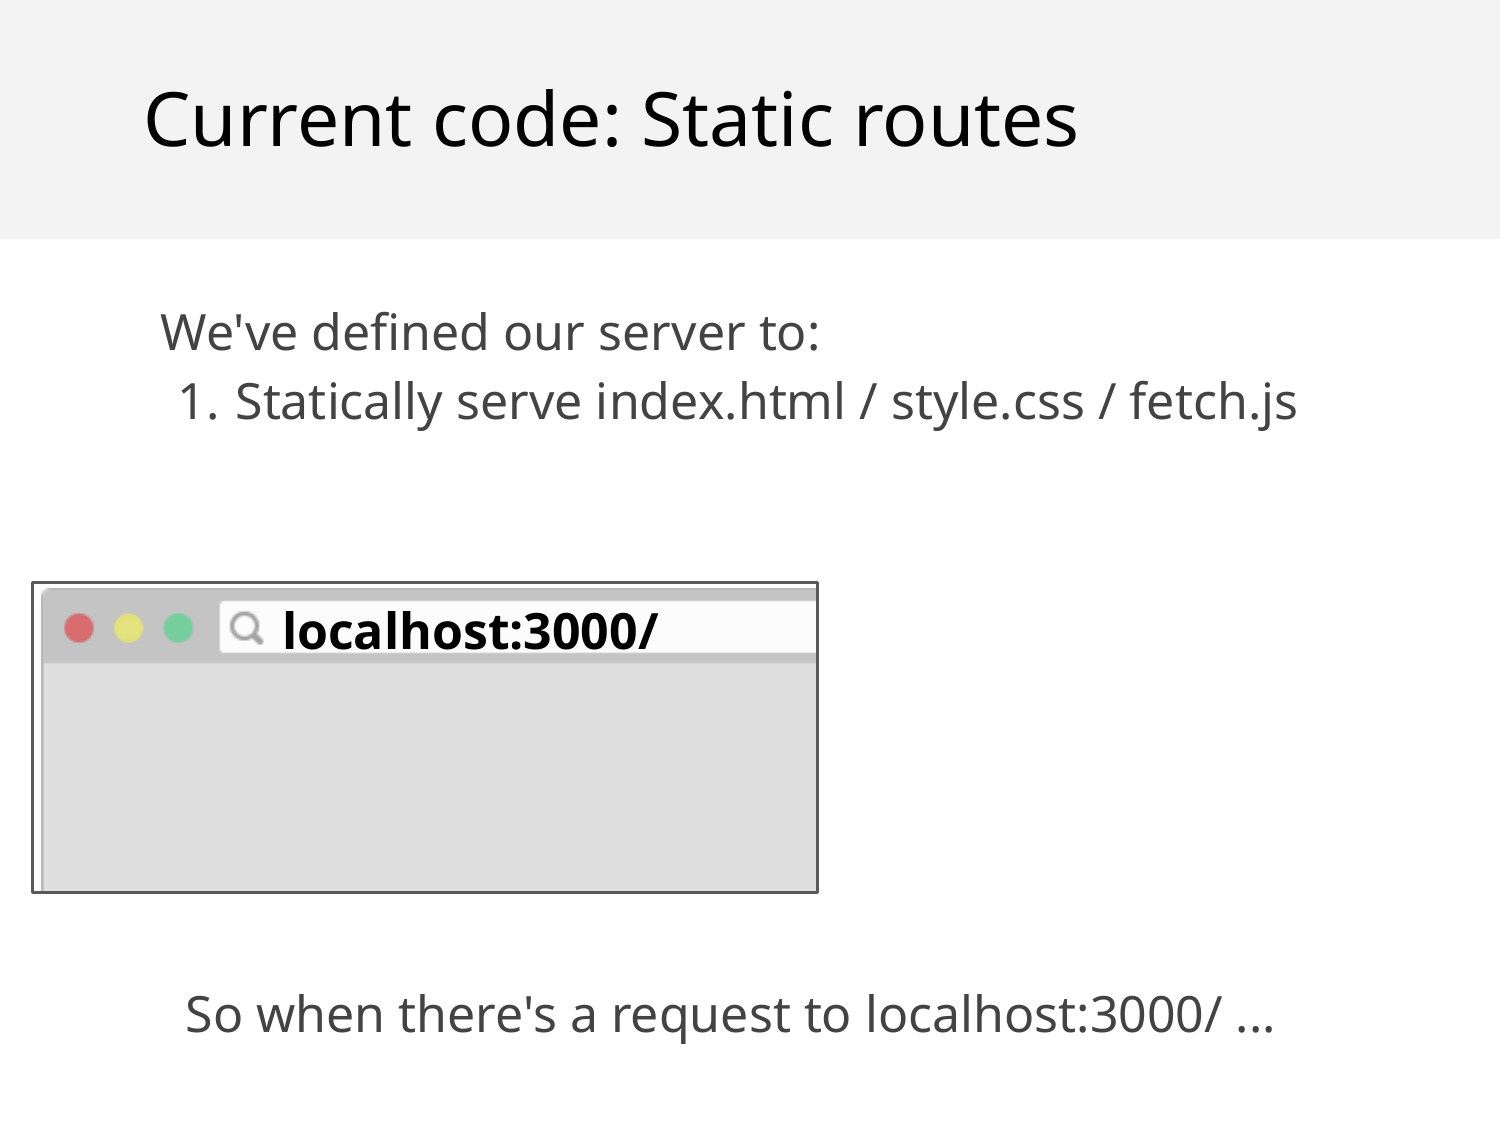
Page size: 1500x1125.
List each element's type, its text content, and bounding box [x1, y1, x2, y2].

list So when there's a request to localhost:3000/ ... [170, 958, 1397, 1125]
picture [34, 583, 816, 892]
title Current code: Static routes [128, 56, 1372, 183]
text_box localhost:3000/ [266, 584, 792, 669]
list We've defined our server to: Statically serve index.html / style.css / fetch.js [145, 276, 1372, 443]
